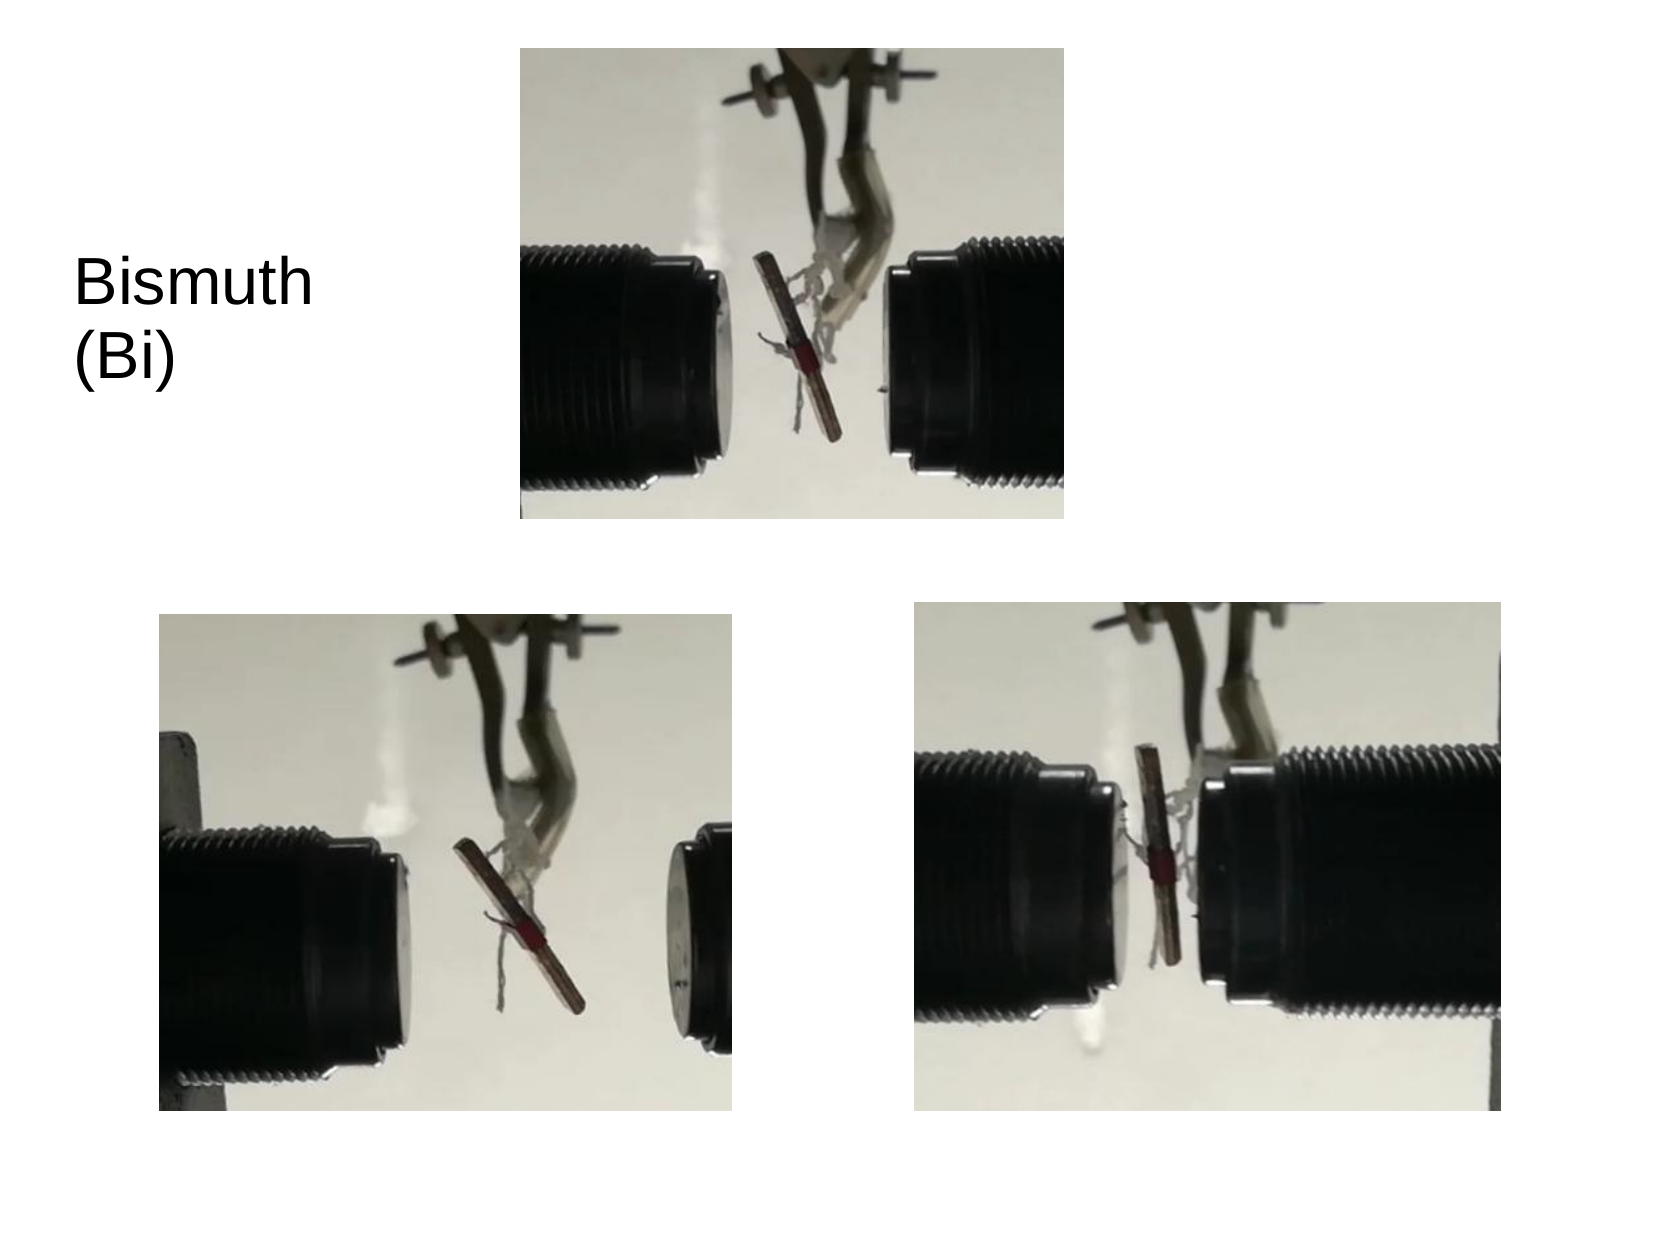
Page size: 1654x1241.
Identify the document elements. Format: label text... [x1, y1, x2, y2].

picture [159, 614, 732, 1111]
text_box Bismuth (Bi) [59, 236, 426, 400]
text_box [519, 47, 1065, 520]
picture [914, 602, 1501, 1111]
